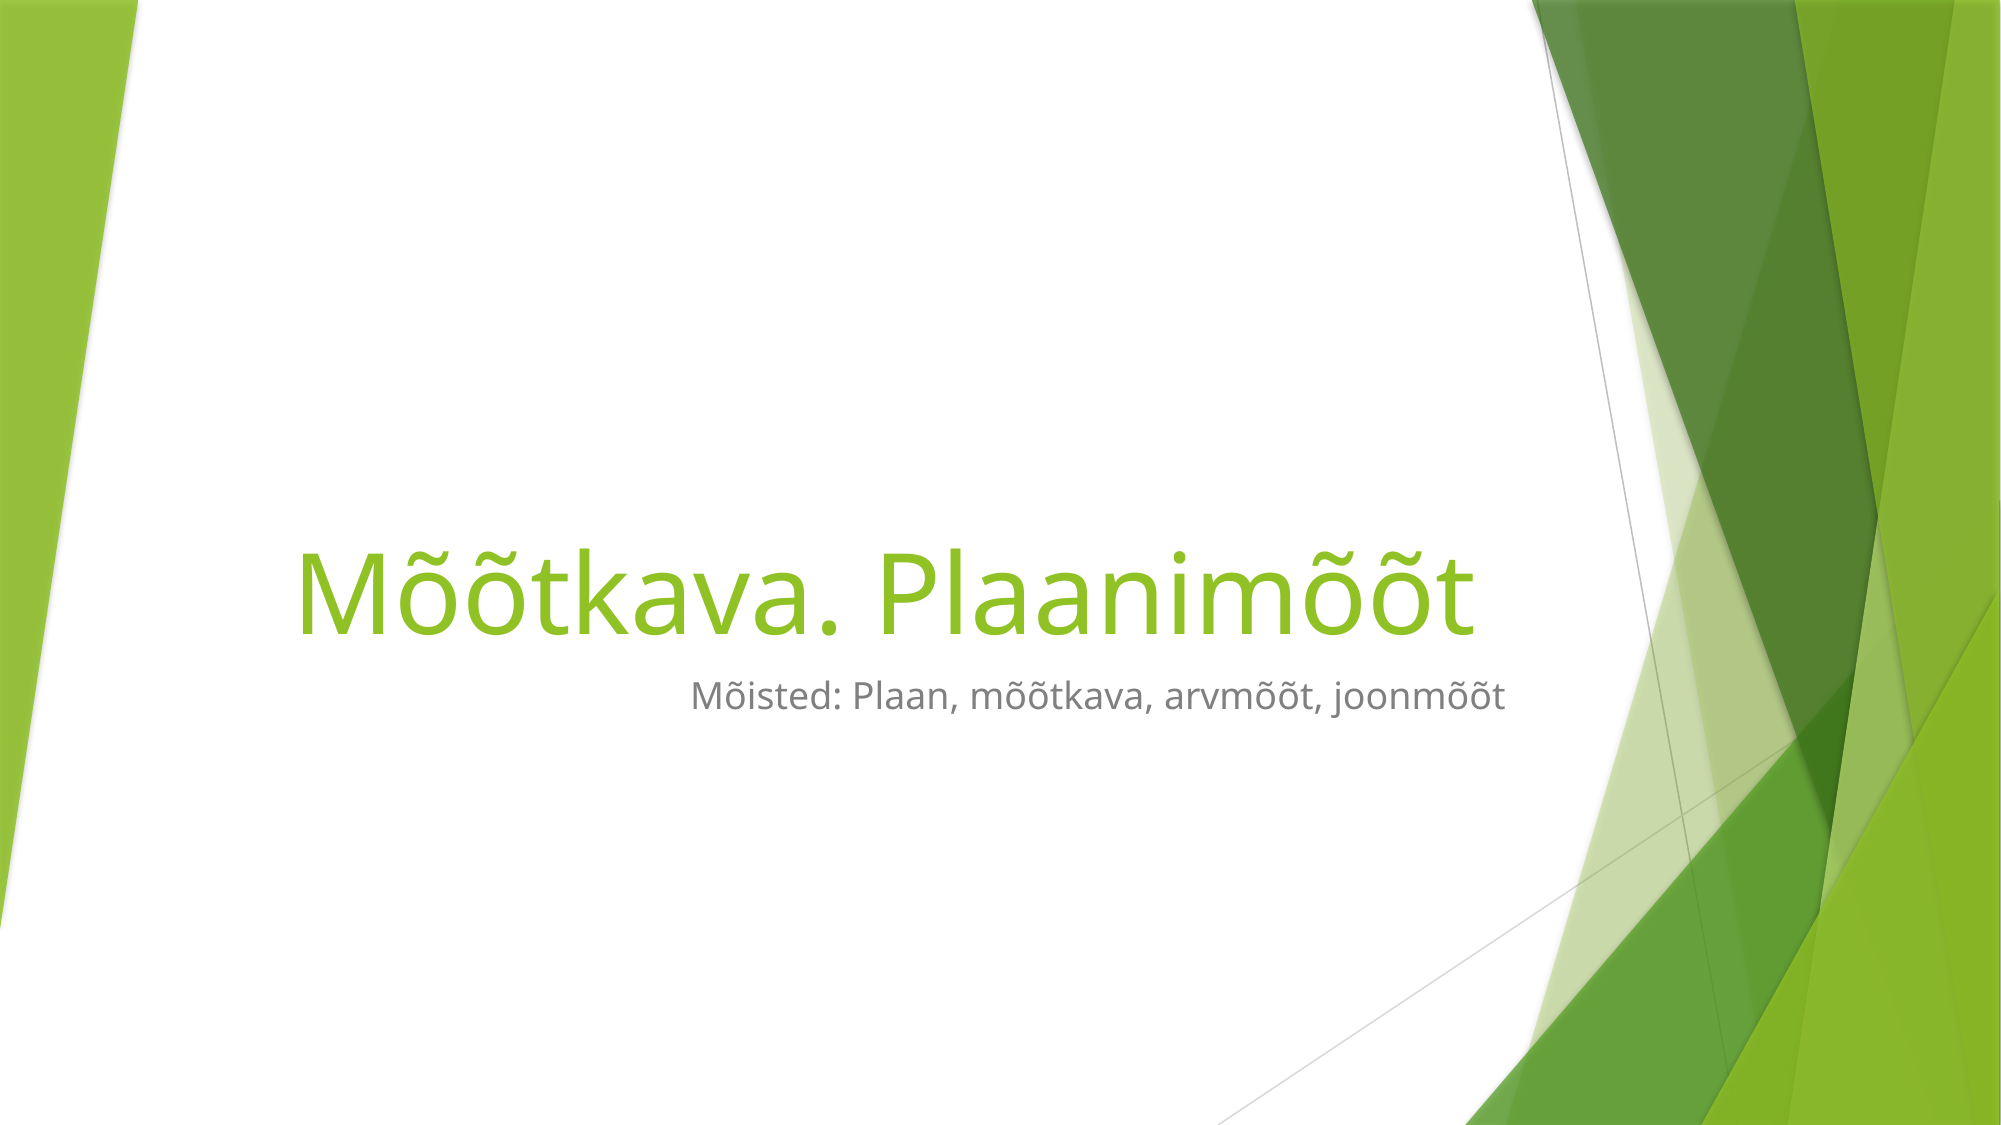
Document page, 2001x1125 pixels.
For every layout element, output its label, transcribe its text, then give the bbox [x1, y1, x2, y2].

title Mõõtkava. Plaanimõõt [247, 394, 1522, 664]
subtitle Mõisted: Plaan, mõõtkava, arvmõõt, joonmõõt [247, 664, 1522, 845]
